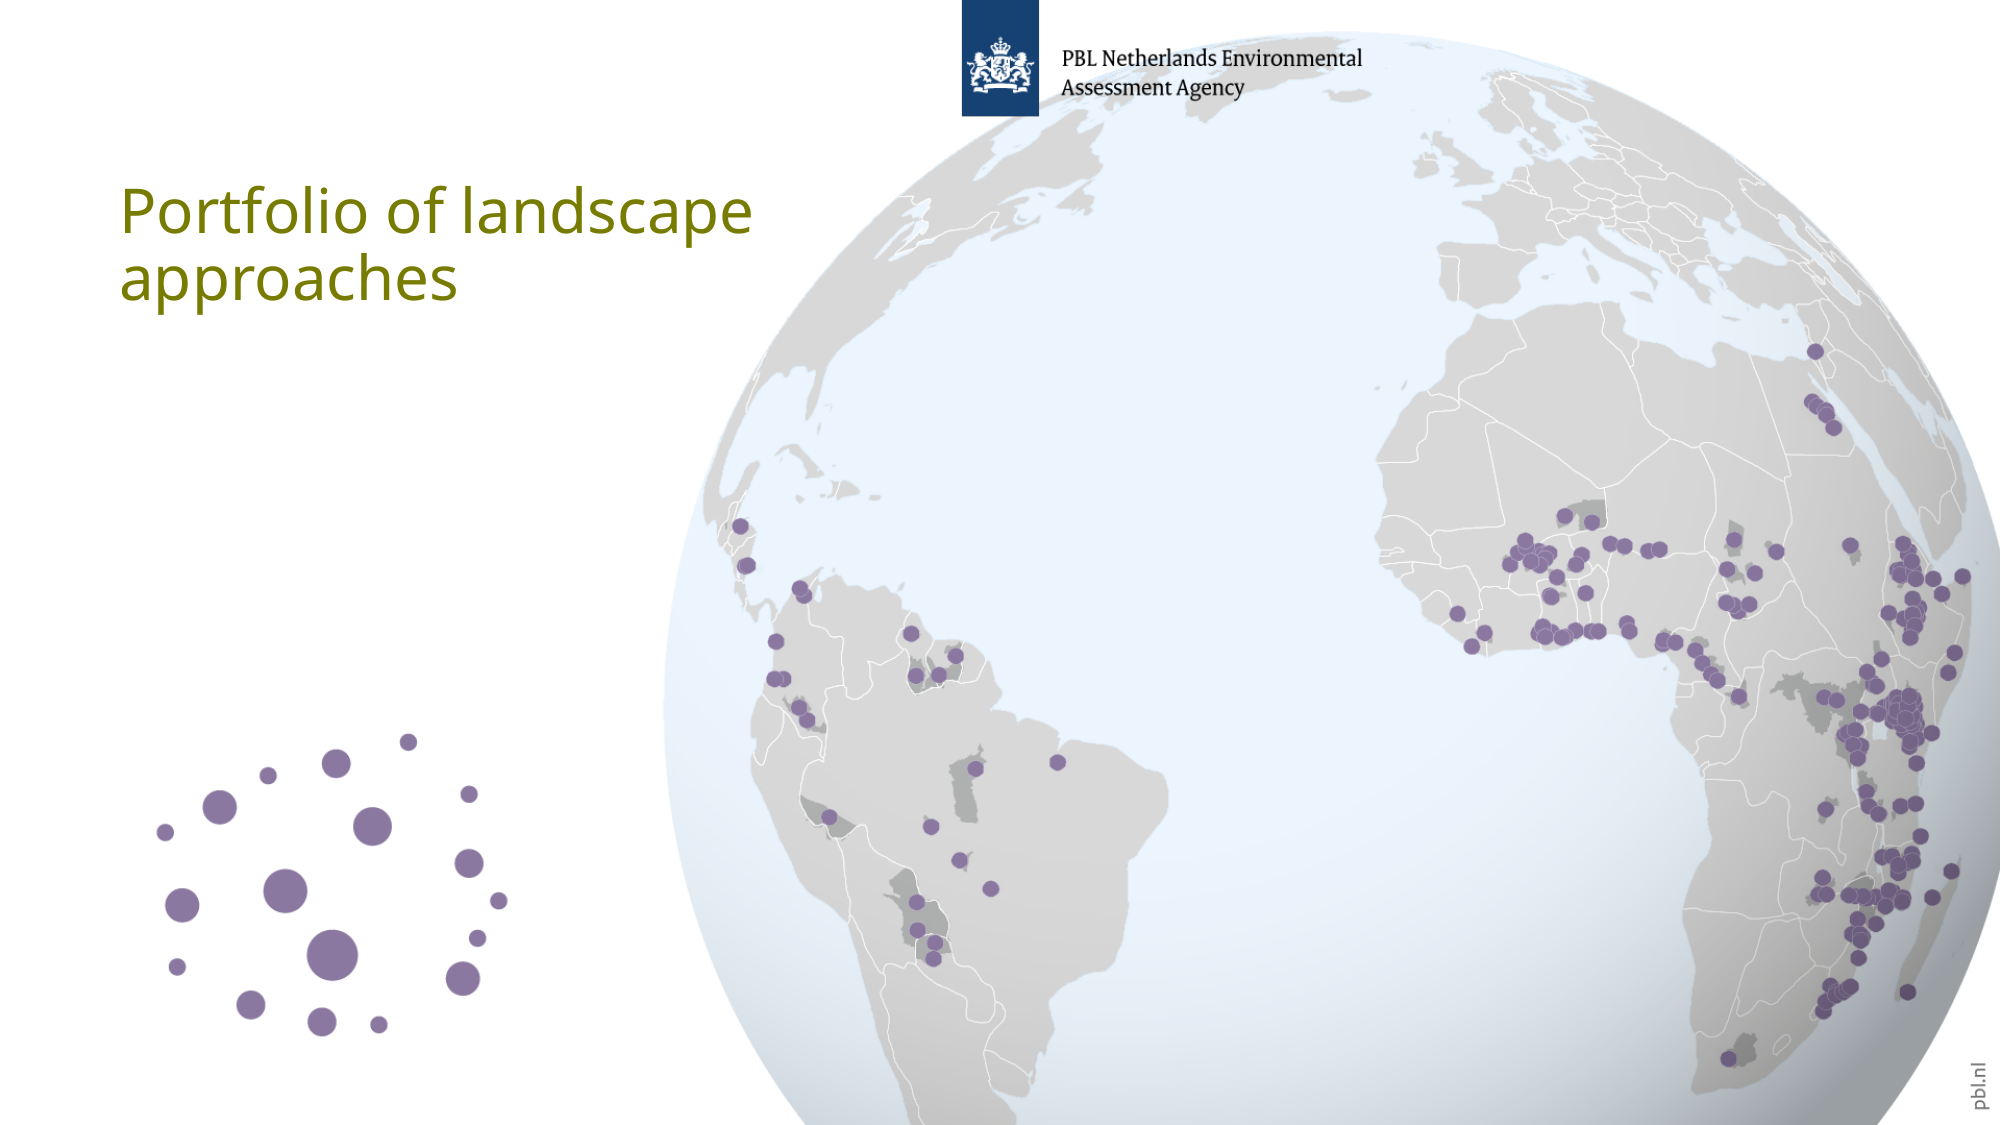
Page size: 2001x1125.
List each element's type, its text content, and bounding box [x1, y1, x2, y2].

title Portfolio of landscape approaches [104, 175, 948, 323]
picture [0, 0, 2000, 1125]
